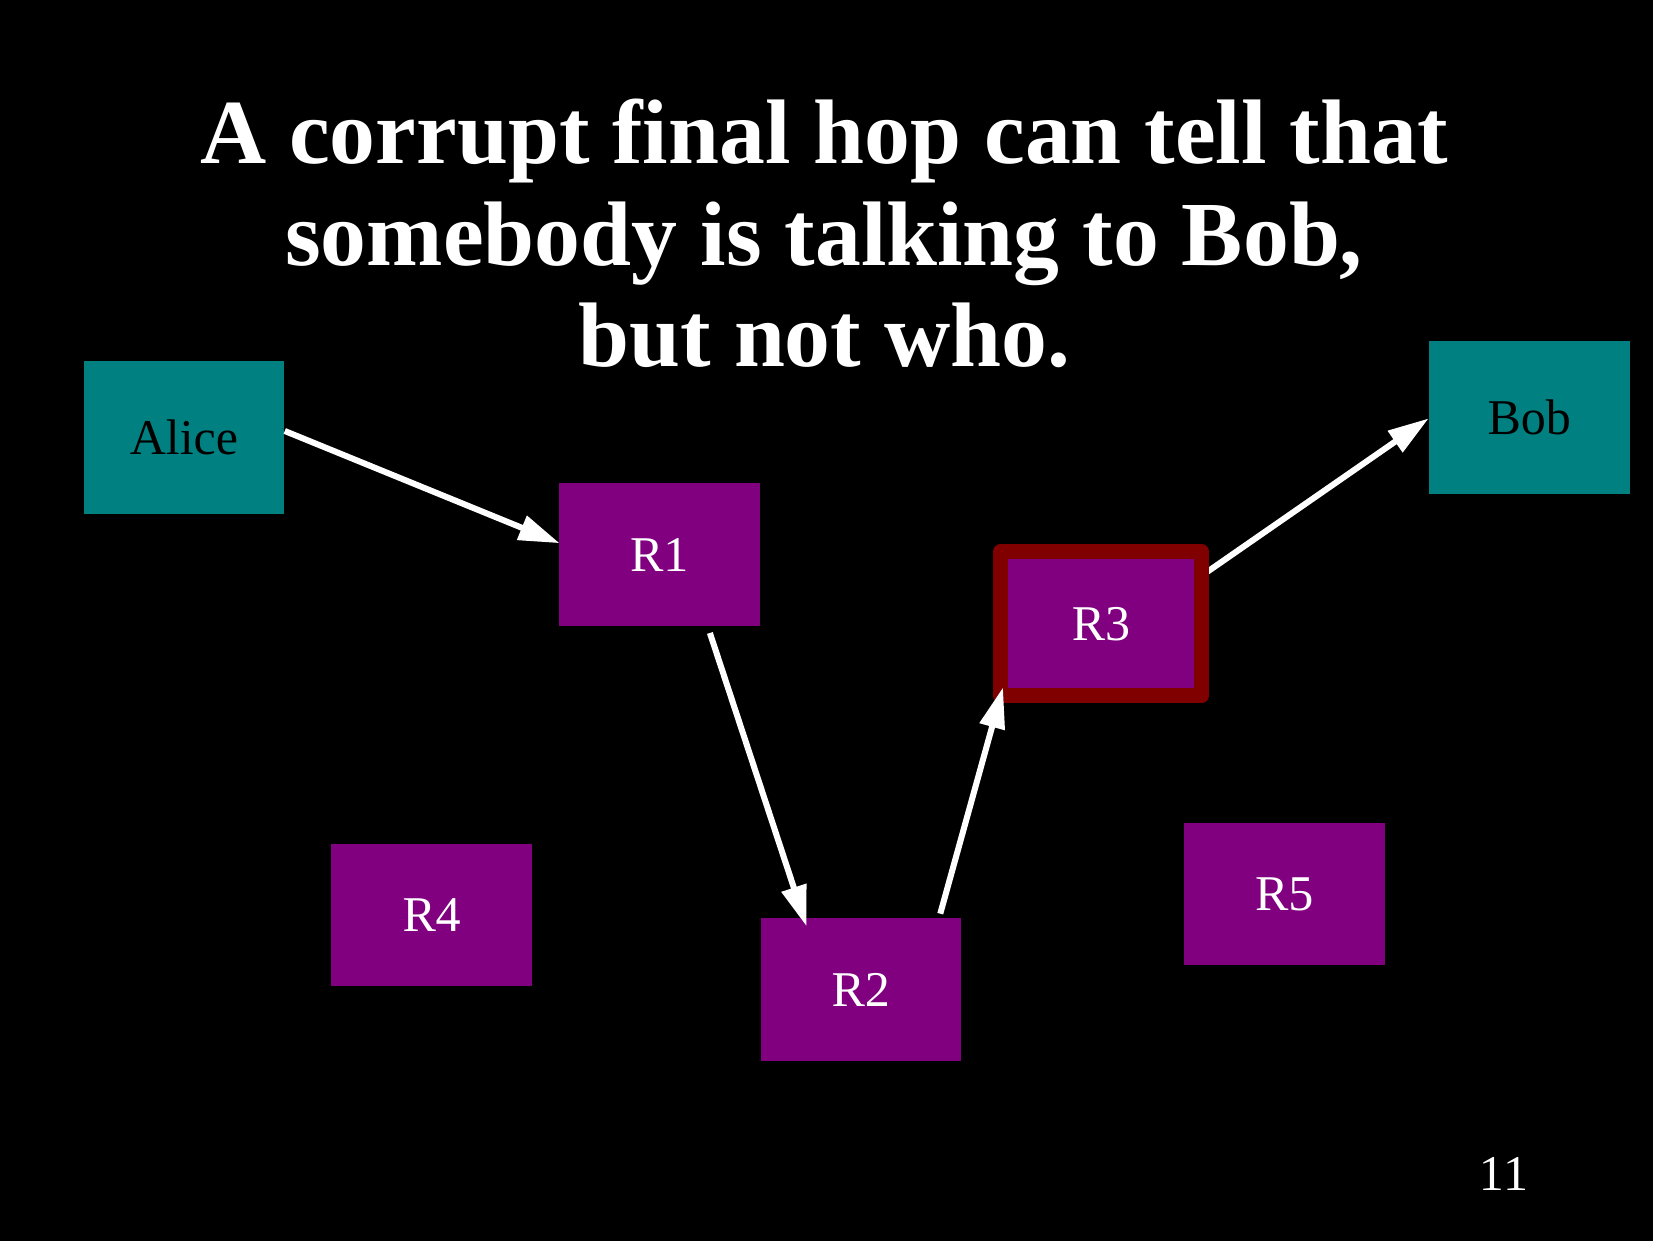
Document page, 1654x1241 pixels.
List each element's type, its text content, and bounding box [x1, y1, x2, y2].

text_box R5 [1183, 822, 1386, 966]
title A corrupt final hop can tell that somebody is talking to Bob, but not who. [119, 27, 1531, 441]
text_box R3 [1000, 551, 1202, 696]
text_box R4 [330, 843, 533, 987]
text_box Bob [1428, 340, 1631, 495]
text_box R2 [760, 917, 962, 1062]
text_box Alice [83, 360, 285, 515]
text_box R1 [558, 482, 761, 627]
